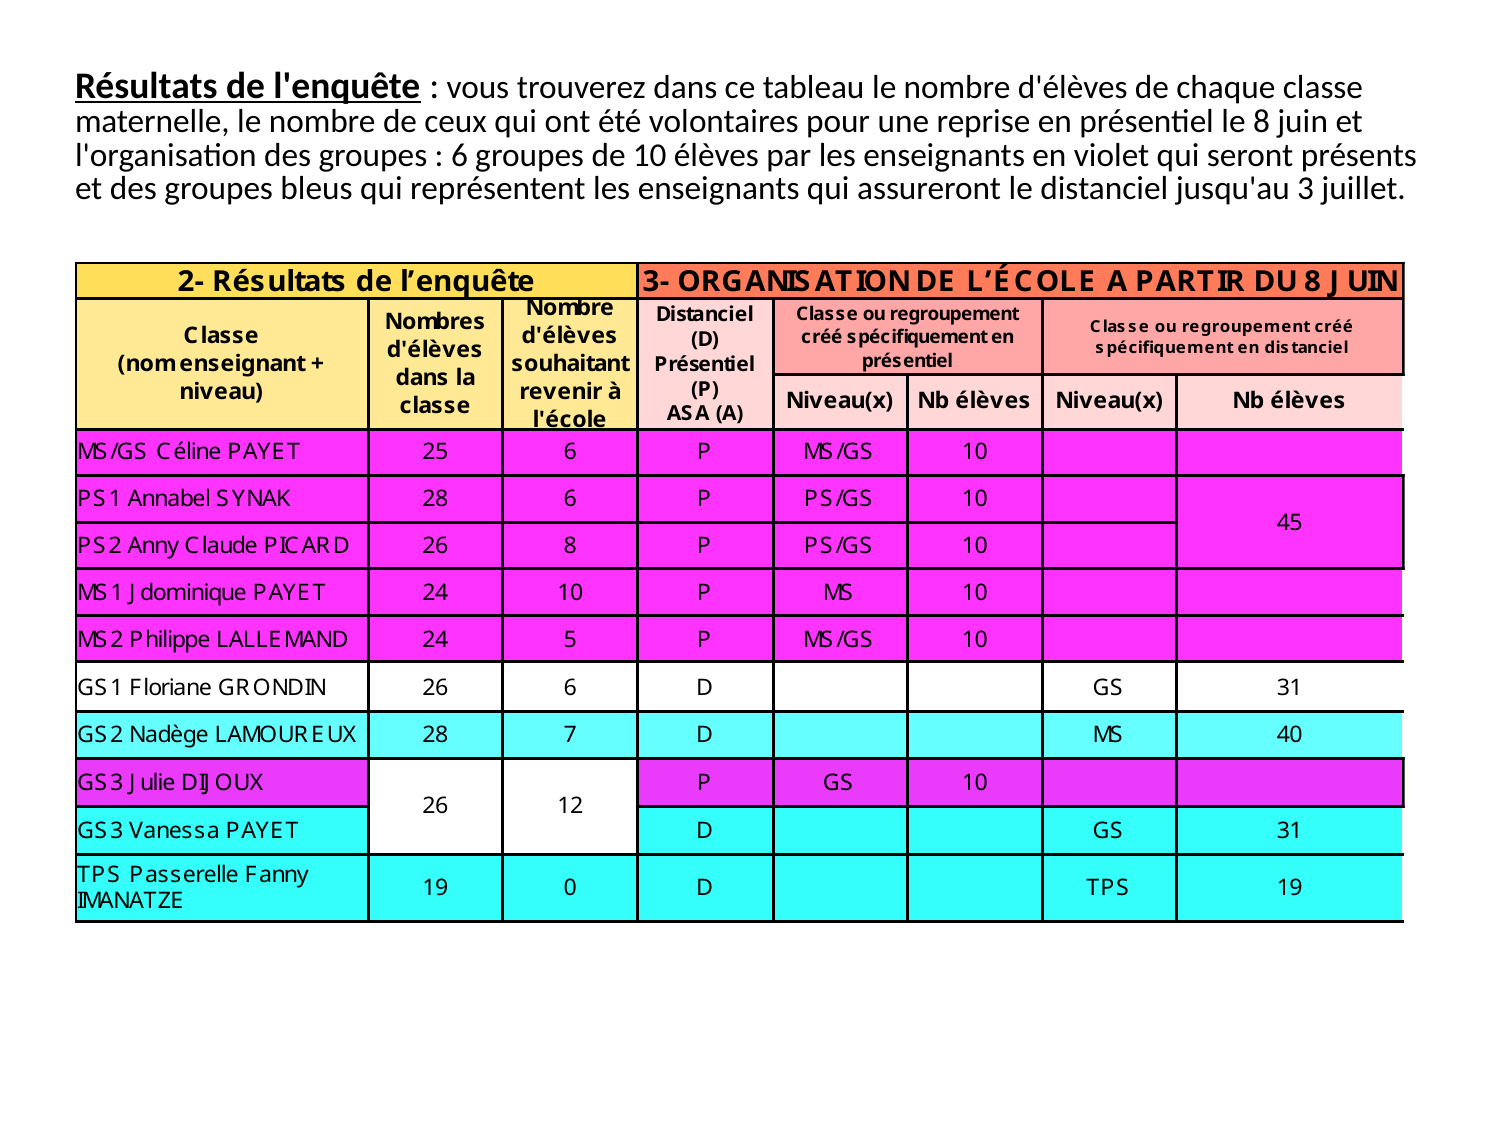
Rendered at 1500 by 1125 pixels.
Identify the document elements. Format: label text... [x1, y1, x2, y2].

title Résultats de l'enquête : vous trouverez dans ce tableau le nombre d'élèves de chaque classe maternelle, le nombre de ceux qui ont été volontaires pour une reprise en présentiel le 8 juin et l'organisation des groupes : 6 groupes de 10 élèves par les enseignants en violet qui seront présents et des groupes bleus qui représentent les enseignants qui assureront le distanciel jusqu'au 3 juillet. [75, 45, 1425, 233]
chart [75, 262, 1405, 1002]
